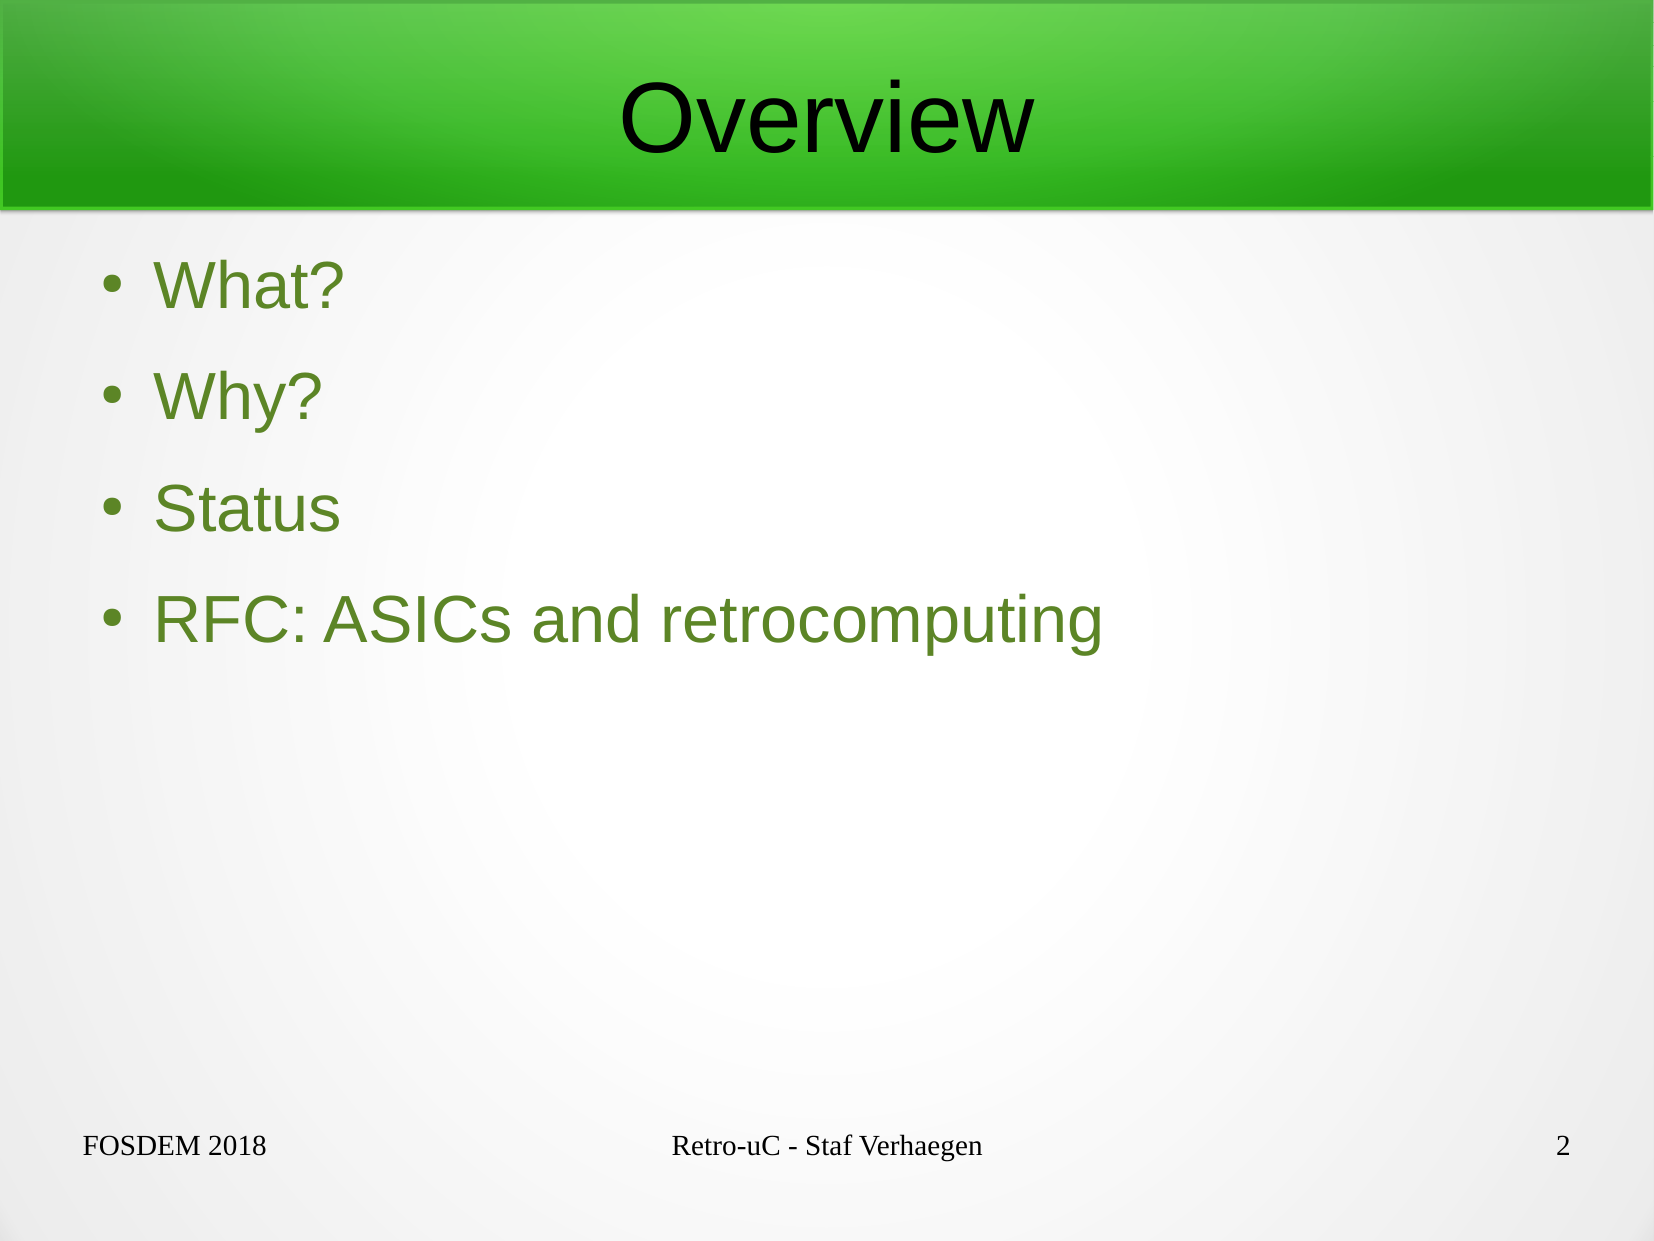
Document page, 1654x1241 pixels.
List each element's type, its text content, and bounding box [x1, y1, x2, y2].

title Overview [82, 27, 1571, 209]
list What? Why? Status RFC: ASICs and retrocomputing [82, 248, 1571, 1087]
